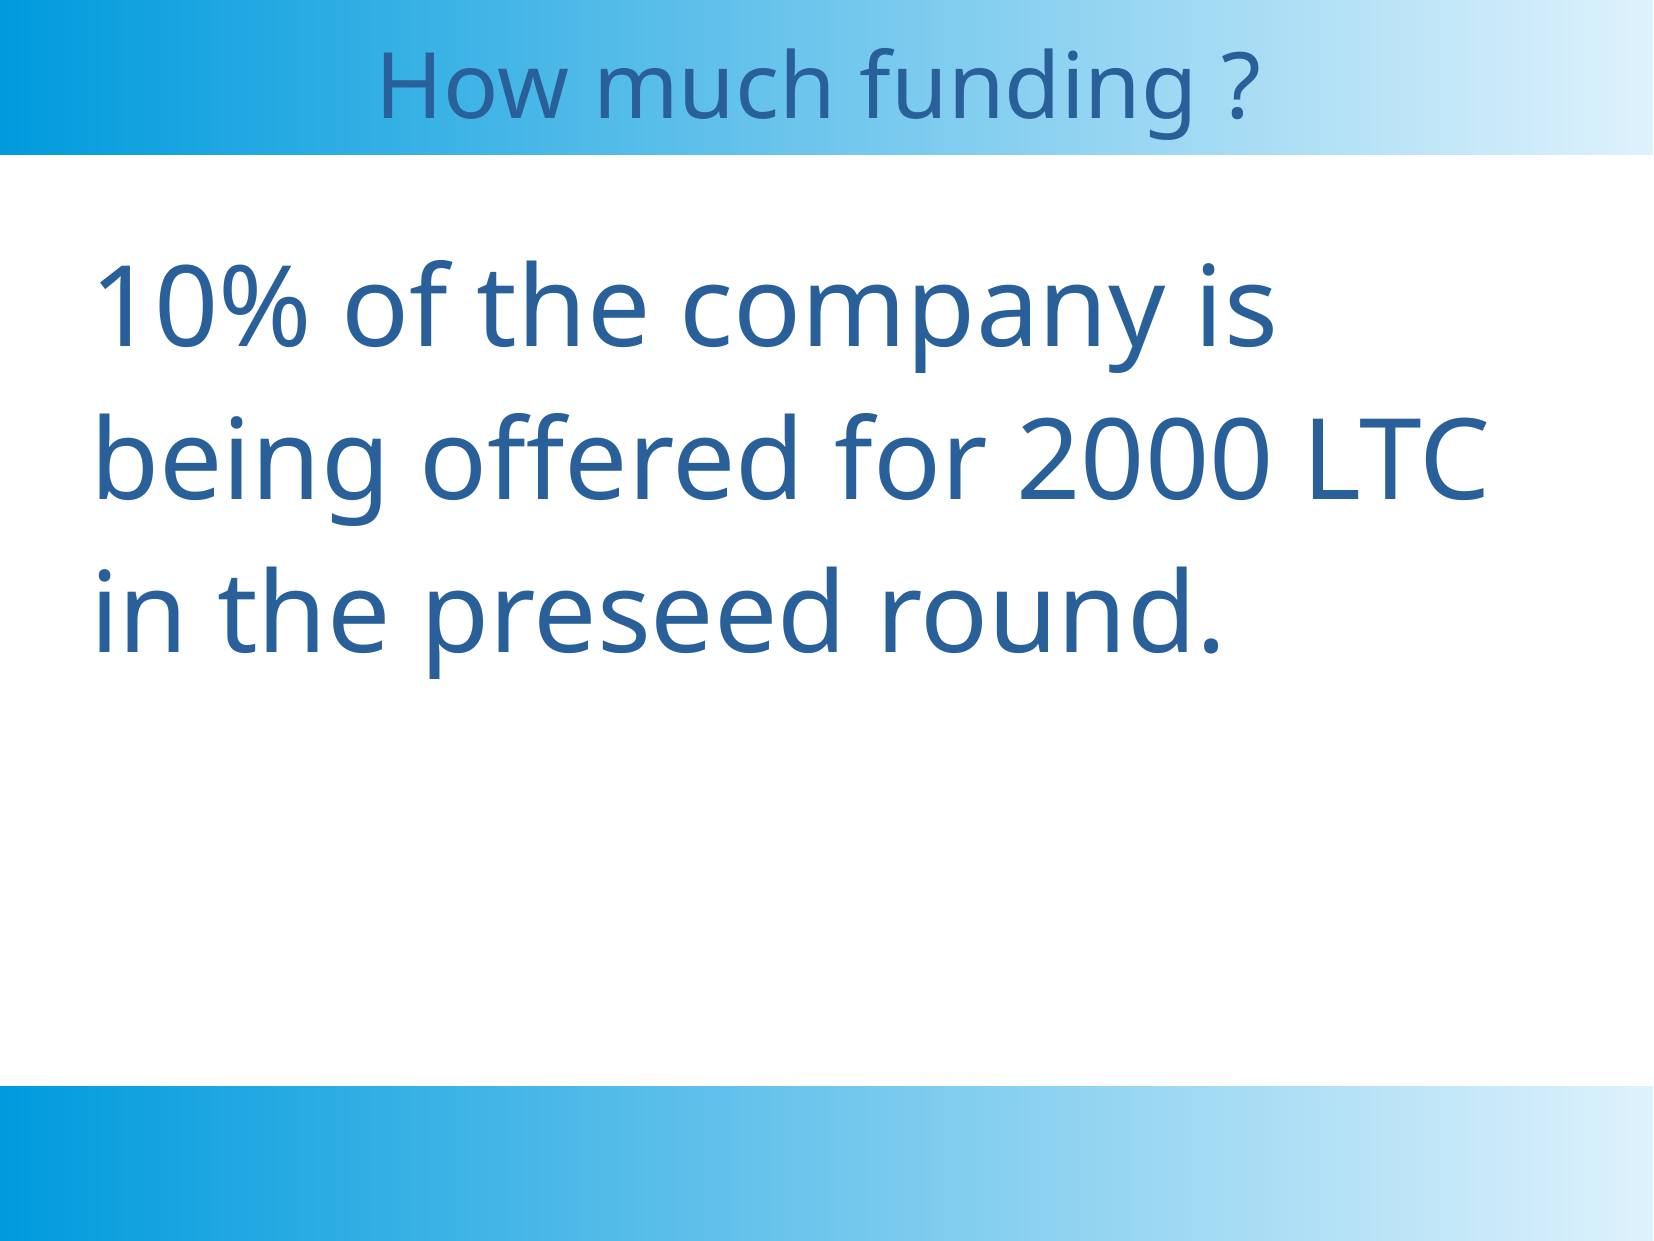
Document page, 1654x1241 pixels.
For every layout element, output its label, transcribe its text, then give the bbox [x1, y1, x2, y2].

list 10% of the company is being offered for 2000 LTC in the preseed round. [90, 225, 1579, 946]
title How much funding ? [75, 30, 1564, 138]
